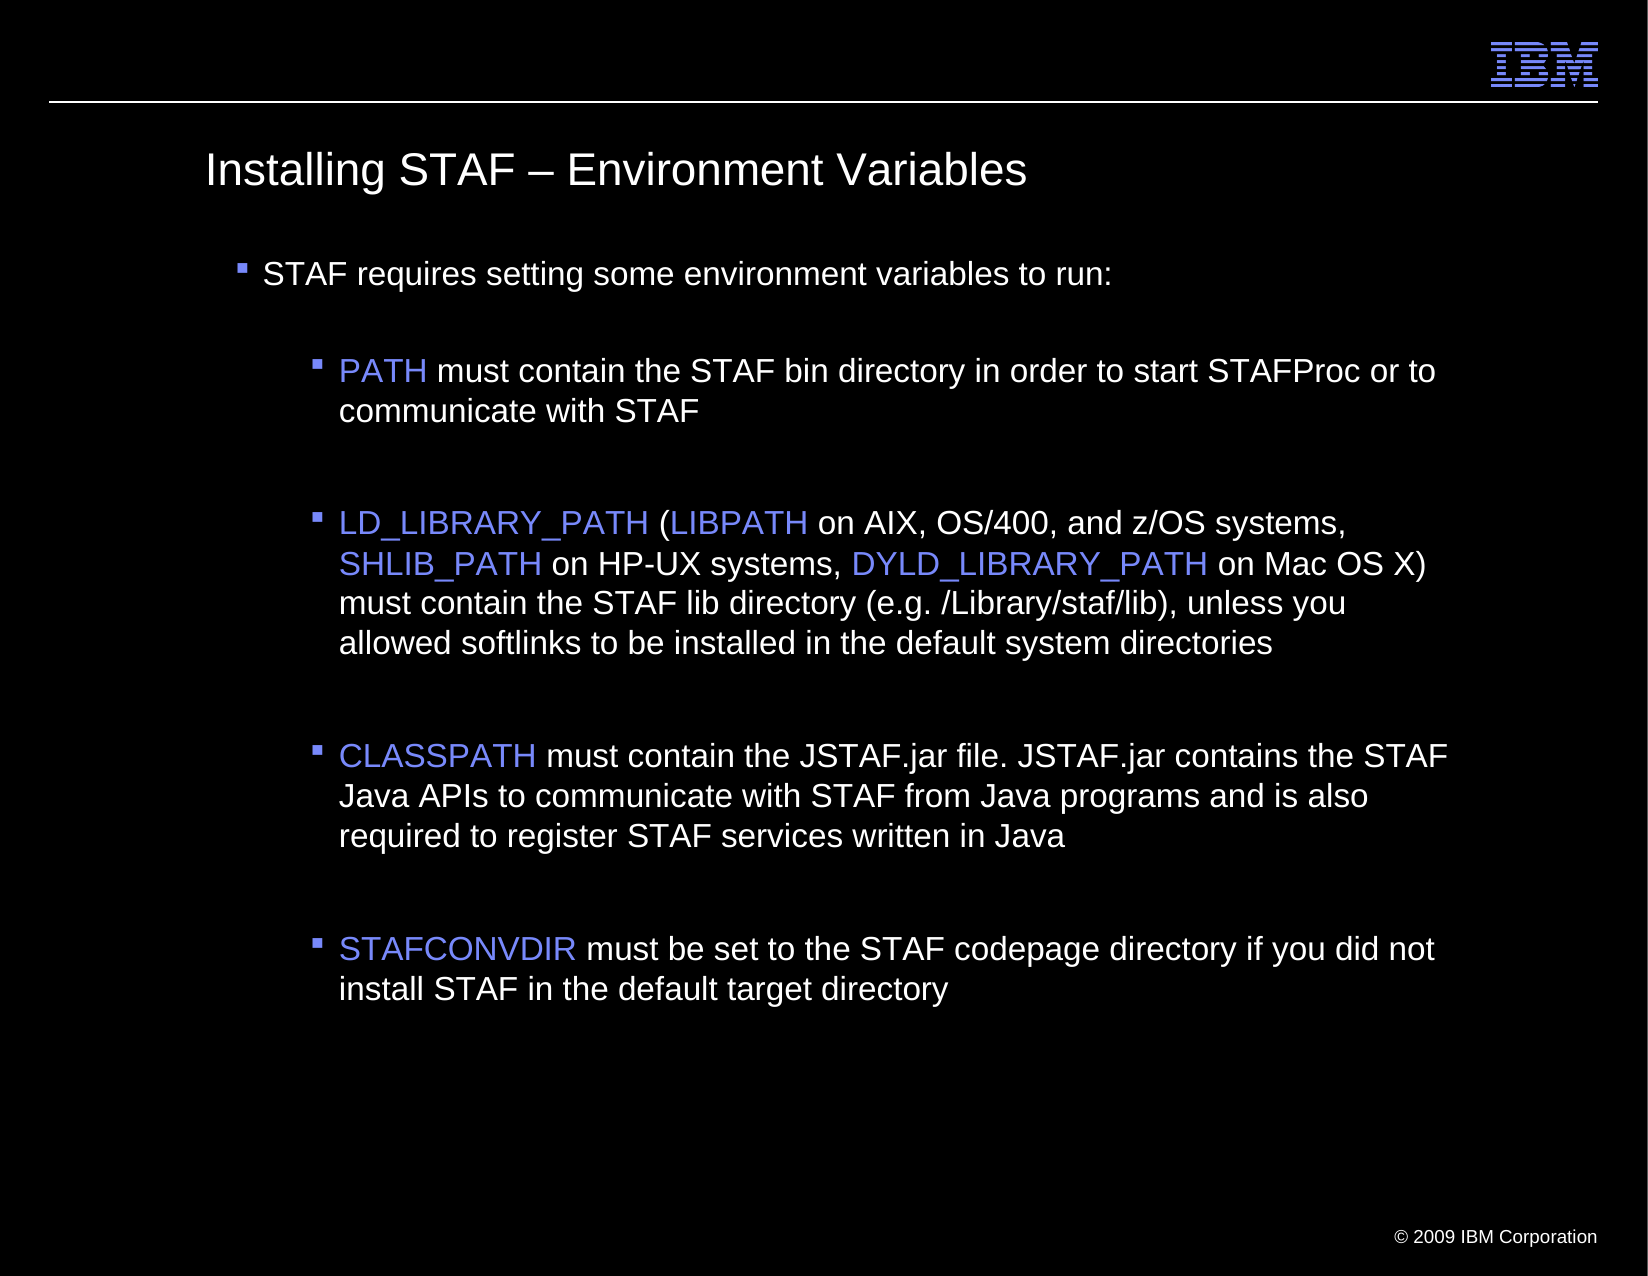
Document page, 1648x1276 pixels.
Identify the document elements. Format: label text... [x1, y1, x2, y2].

text_box STAF requires setting some environment variables to run: PATH must contain the STAF bin directory in order to start STAFProc or to communicate with STAF LD_LIBRARY_PATH (LIBPATH on AIX, OS/400, and z/OS systems, SHLIB_PATH on HP-UX systems, DYLD_LIBRARY_PATH on Mac OS X) must contain the STAF lib directory (e.g. /Library/staf/lib), unless you allowed softlinks to be installed in the default system directories CLASSPATH must contain the JSTAF.jar file. JSTAF.jar contains the STAF Java APIs to communicate with STAF from Java programs and is also required to register STAF services written in Java STAFCONVDIR must be set to the STAF codepage directory if you did not install STAF in the default target directory [235, 252, 1599, 1008]
picture [1491, 42, 1598, 87]
title Installing STAF – Environment Variables [188, 137, 1648, 231]
